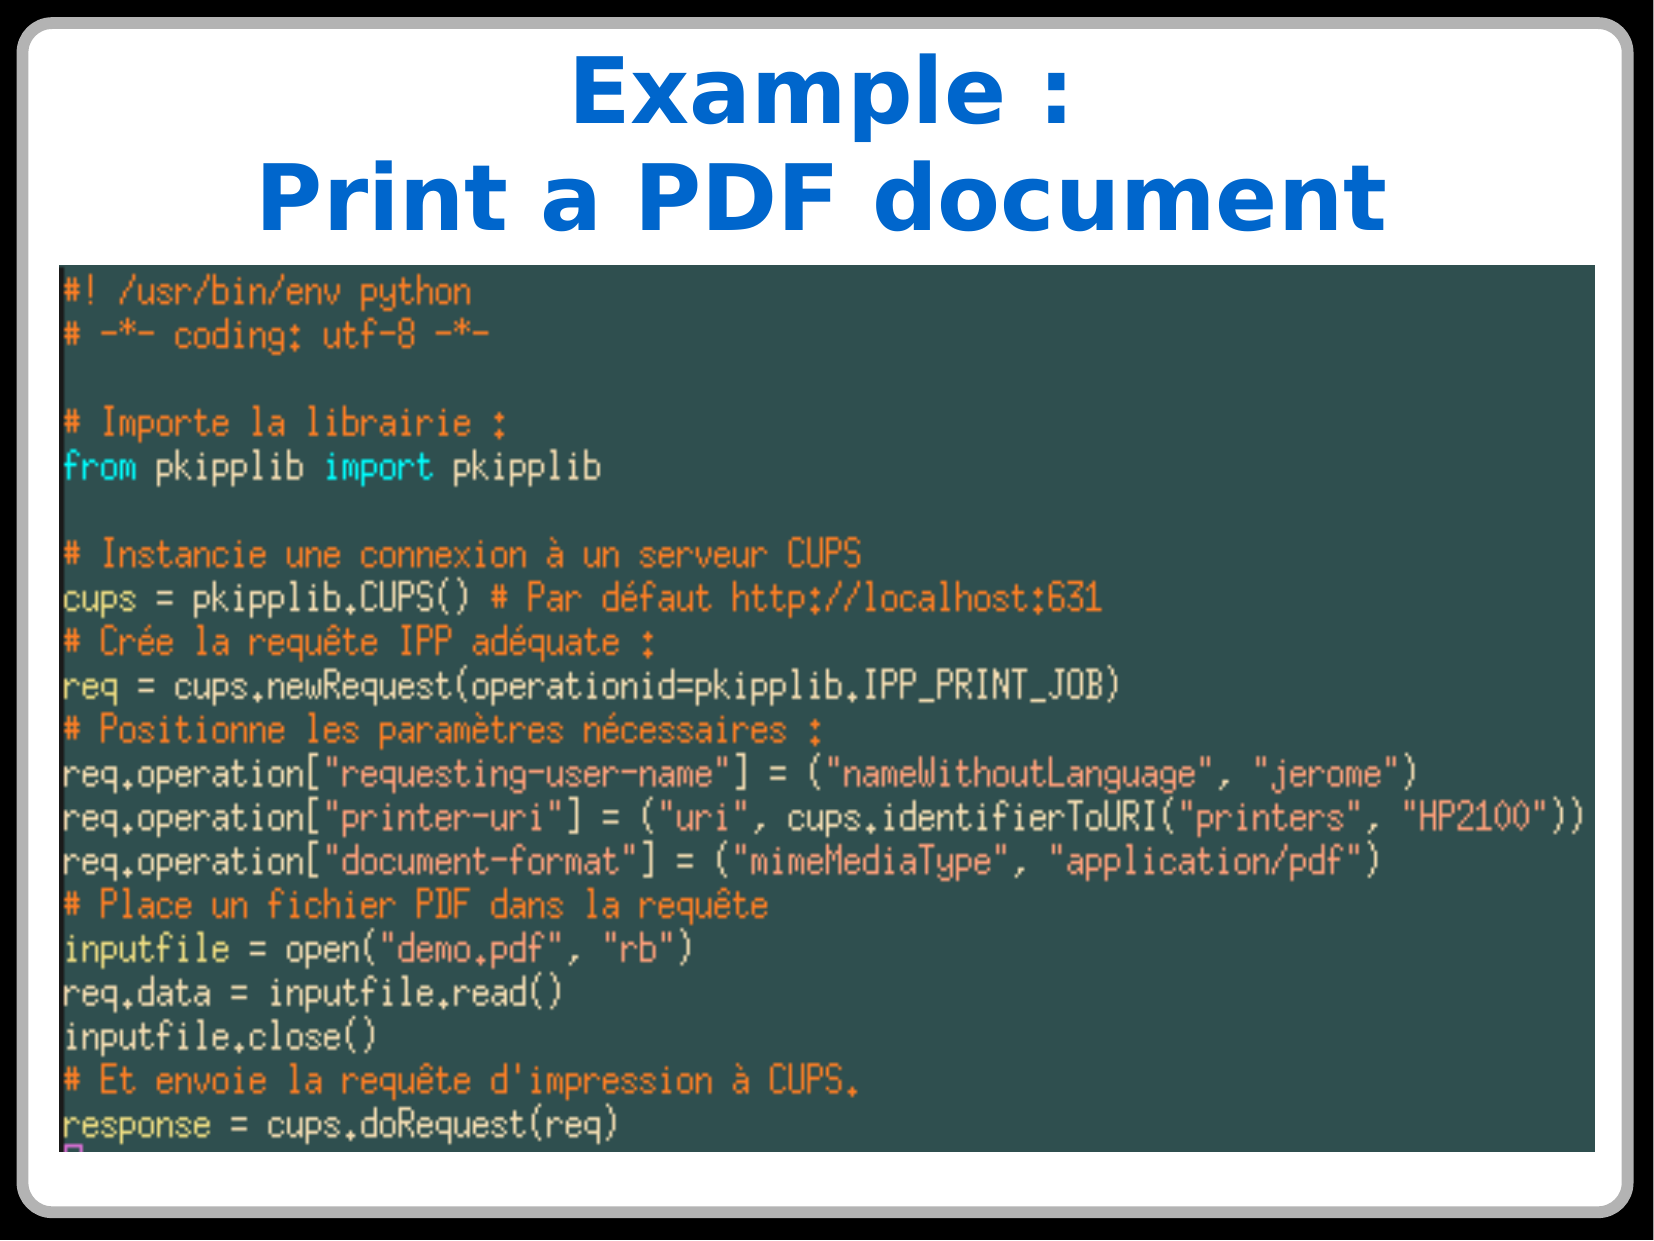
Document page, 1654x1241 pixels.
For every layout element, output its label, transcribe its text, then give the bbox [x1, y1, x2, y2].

title Example : Print a PDF document [67, 38, 1577, 253]
picture [59, 265, 1595, 1152]
